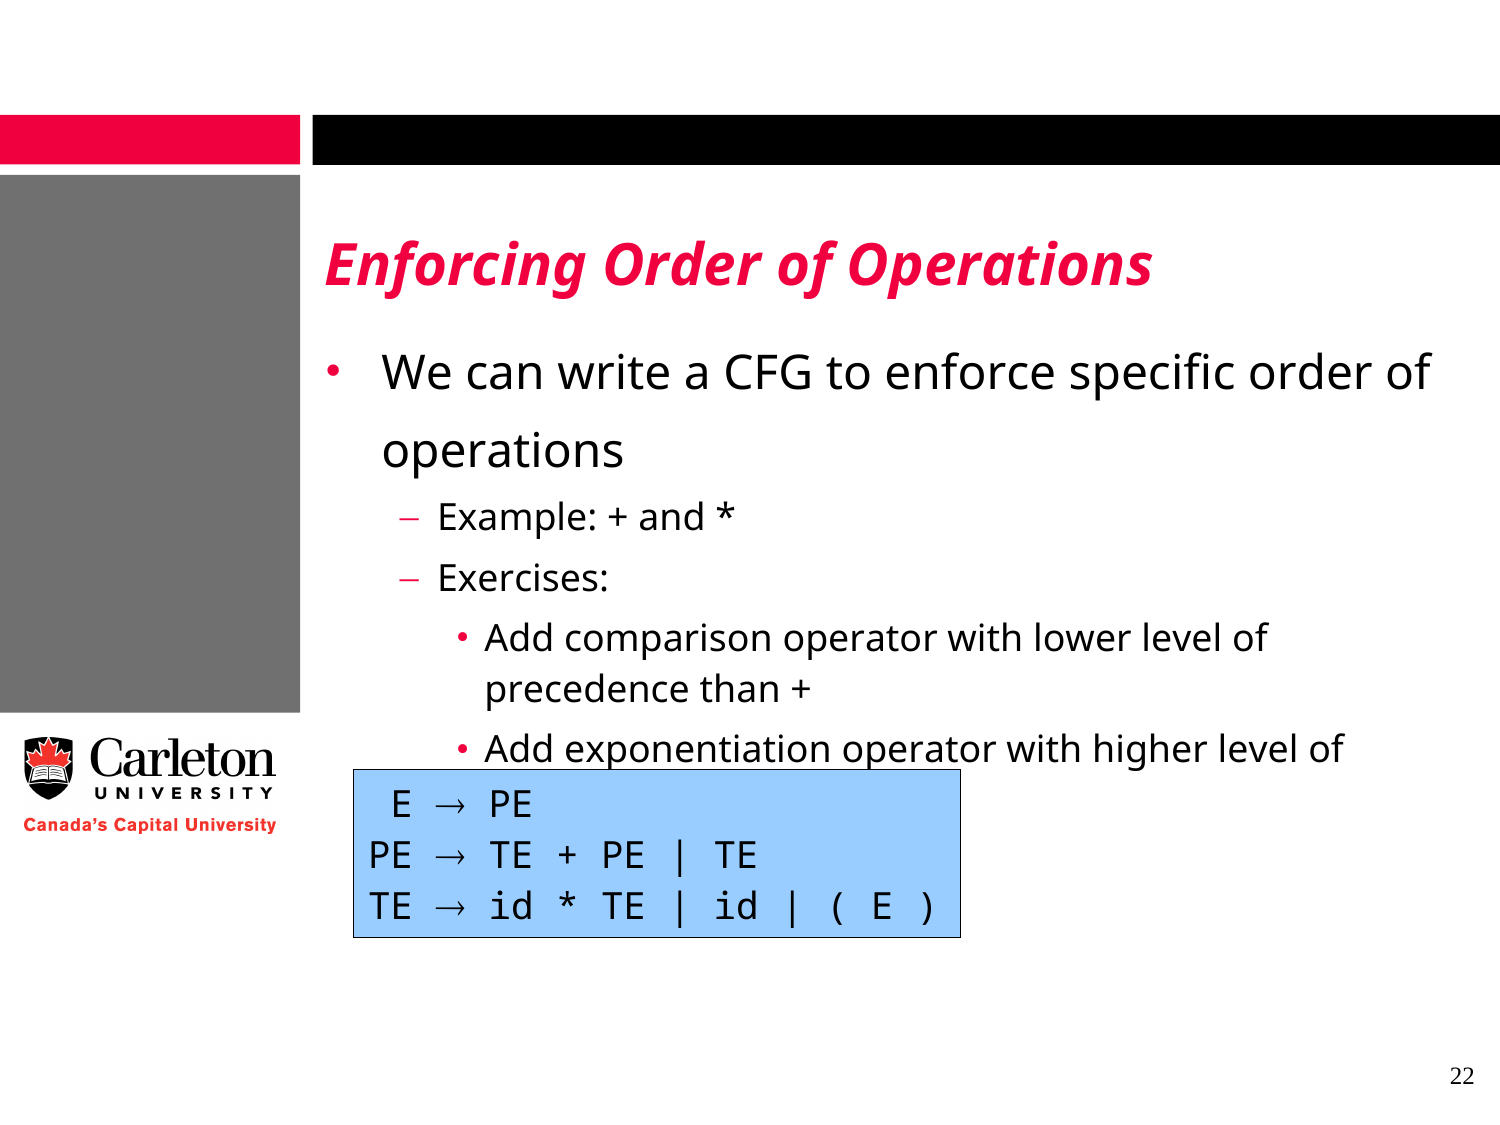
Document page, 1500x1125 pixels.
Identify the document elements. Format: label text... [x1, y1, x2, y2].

title Enforcing Order of Operations [324, 187, 1450, 324]
picture [24, 737, 276, 834]
list We can write a CFG to enforce specific order of operations Example: + and * Exercises: Add comparison operator with lower level of precedence than + Add exponentiation operator with higher level of precedence than * [324, 324, 1450, 1068]
text_box E  PE PE  TE + PE | TE TE  id * TE | id | ( E ) [353, 775, 961, 938]
